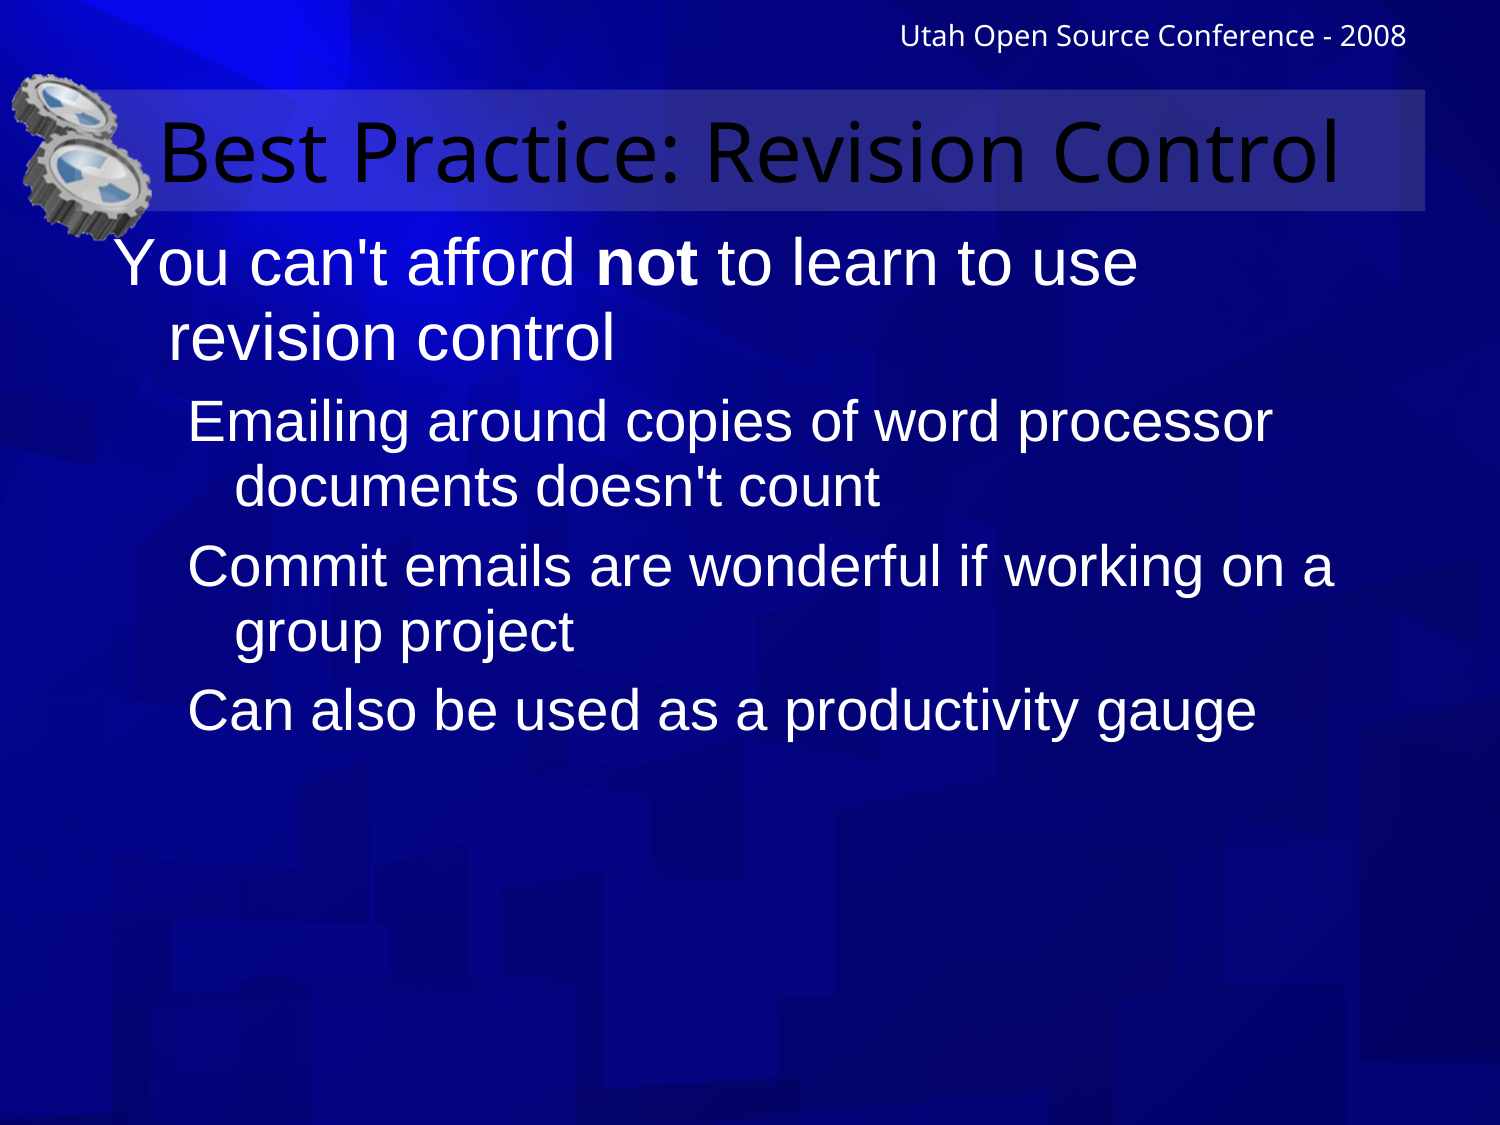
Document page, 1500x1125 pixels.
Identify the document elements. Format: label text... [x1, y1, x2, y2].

list You can't afford not to learn to use revision control Emailing around copies of word processor documents doesn't count Commit emails are wonderful if working on a group project Can also be used as a productivity gauge [112, 224, 1388, 998]
picture [0, 0, 1500, 1125]
title Best Practice: Revision Control [75, 96, 1426, 204]
